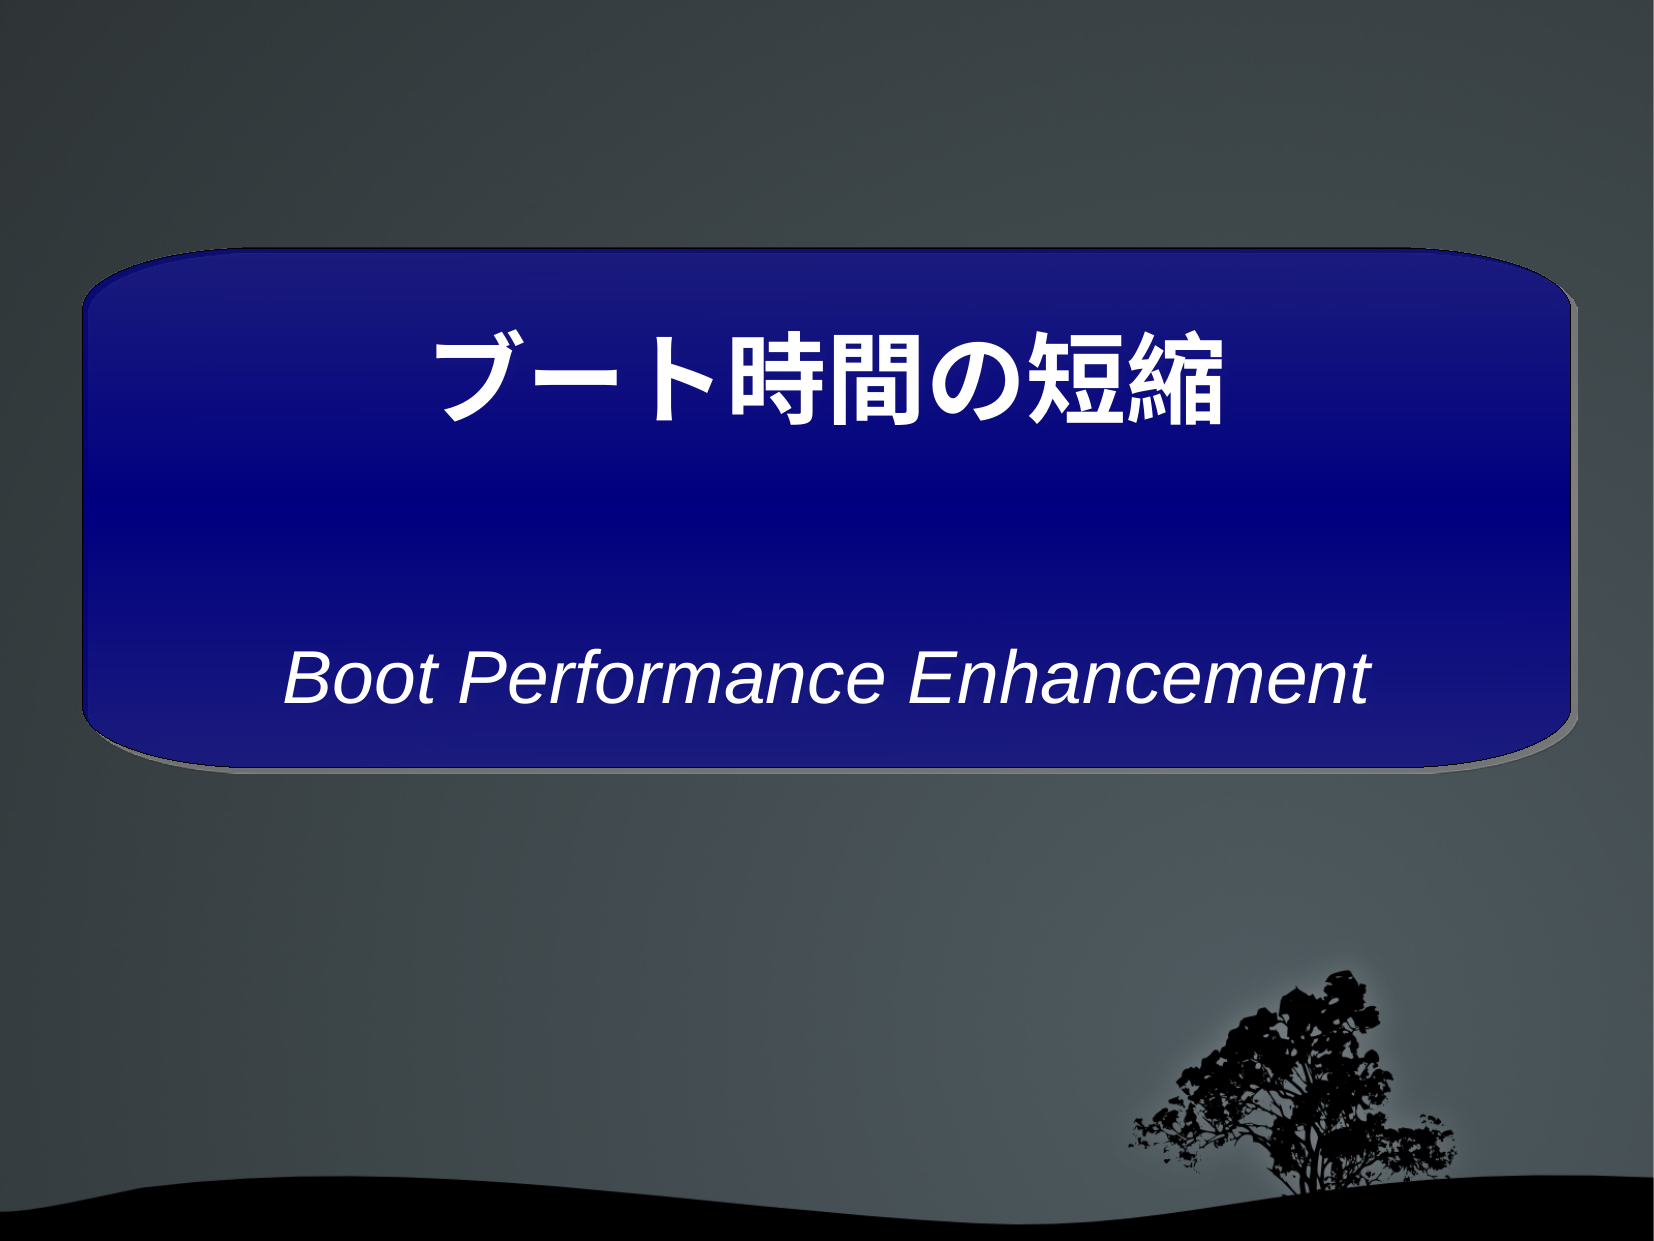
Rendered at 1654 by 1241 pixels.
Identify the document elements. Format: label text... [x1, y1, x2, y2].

text_box ブート時間の短縮 Boot Performance Enhancement [82, 248, 1571, 768]
picture [0, 0, 1654, 1241]
